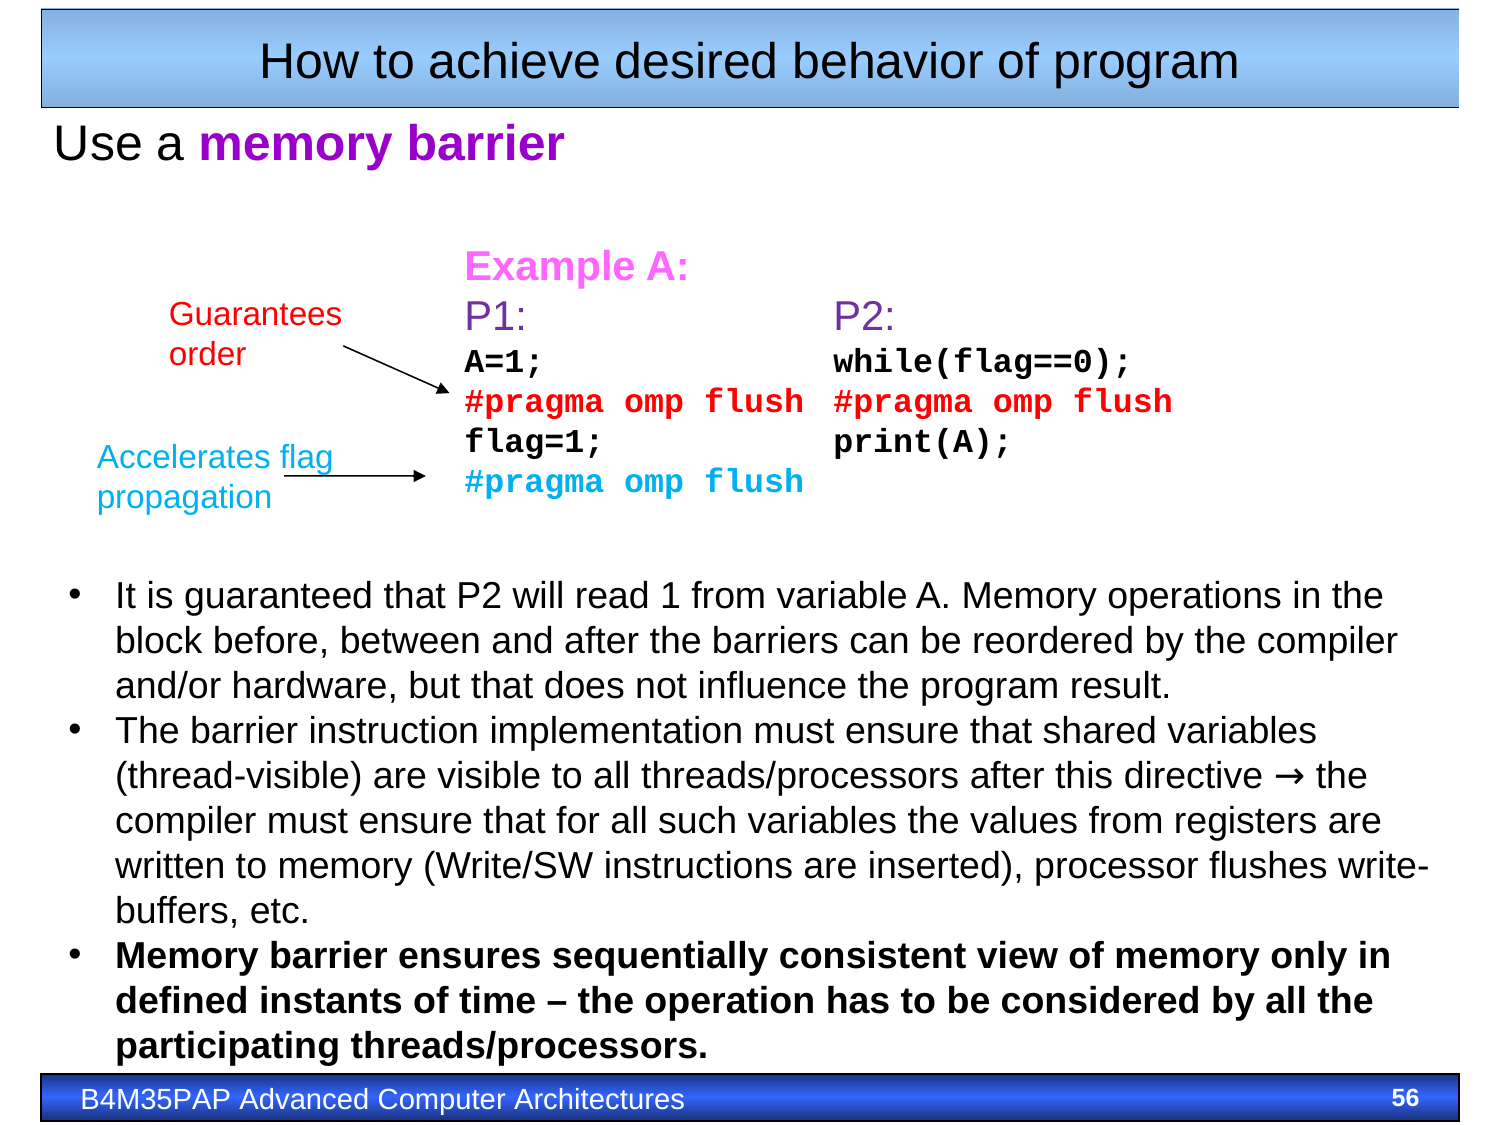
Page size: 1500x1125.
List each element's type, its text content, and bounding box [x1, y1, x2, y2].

text_box It is guaranteed that P2 will read 1 from variable A. Memory operations in the block before, between and after the barriers can be reordered by the compiler and/or hardware, but that does not influence the program result. The barrier instruction implementation must ensure that shared variables (thread-visible) are visible to all threads/processors after this directive → the compiler must ensure that for all such variables the values from registers are written to memory (Write/SW instructions are inserted), processor flushes write-buffers, etc. Memory barrier ensures sequentially consistent view of memory only in defined instants of time – the operation has to be considered by all the participating threads/processors. [53, 563, 1454, 1074]
list Use a memory barrier [38, 102, 1469, 977]
text_box [367, 356, 450, 394]
text_box Accelerates flag propagation [82, 427, 363, 523]
text_box Guarantees order [154, 284, 367, 380]
title How to achieve desired behavior of program [41, 8, 1459, 108]
text_box Example A: P1: P2: A=1; while(flag==0); #pragma omp flush #pragma omp flush flag=1; print(A); #pragma omp flush [449, 231, 1360, 507]
